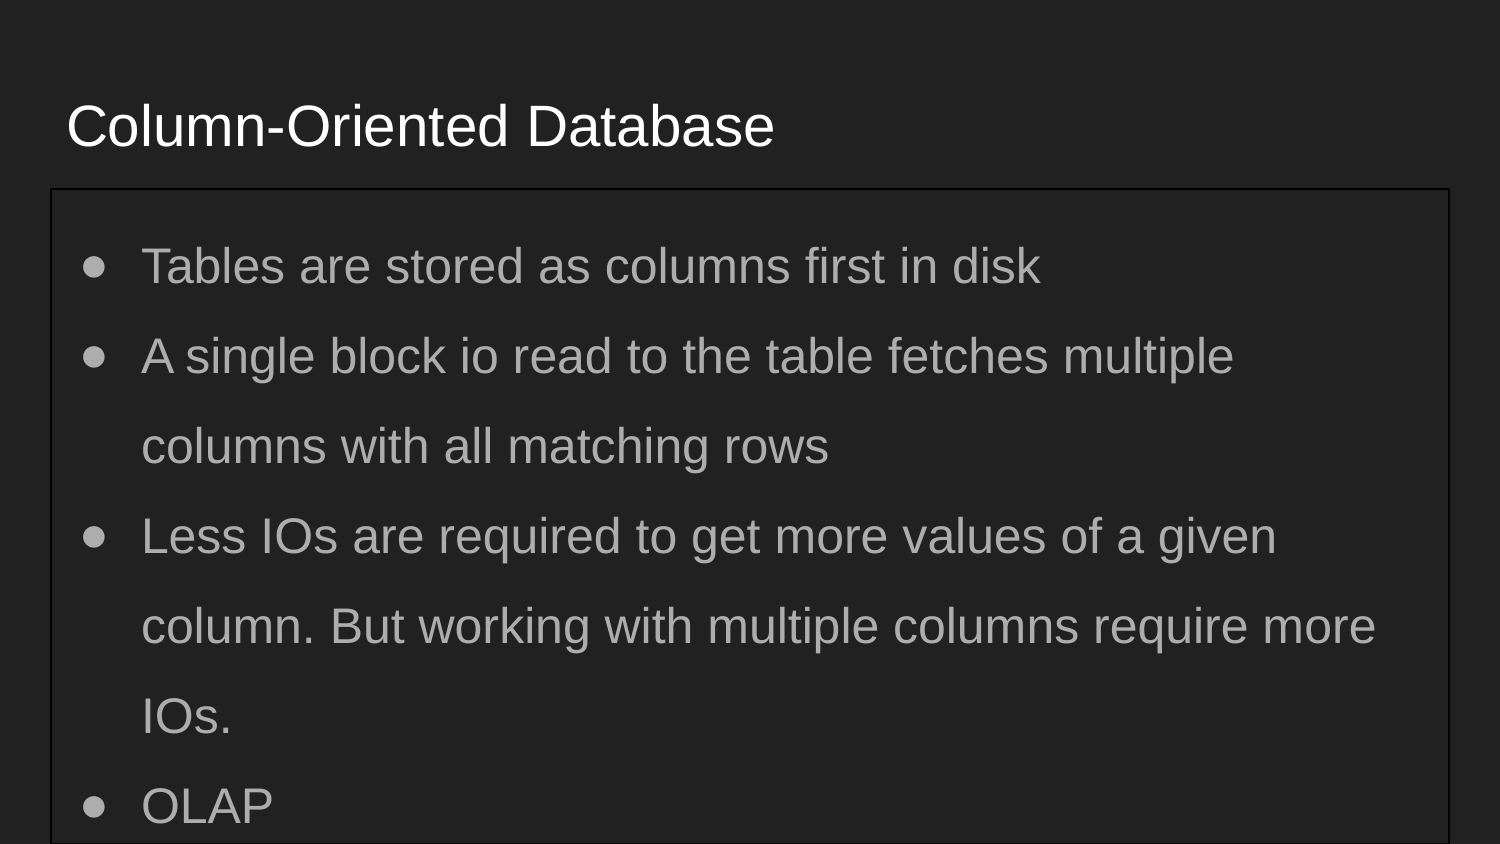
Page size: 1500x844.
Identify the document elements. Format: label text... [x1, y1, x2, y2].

title Column-Oriented Database [51, 72, 1449, 167]
list Tables are stored as columns first in disk A single block io read to the table fetches multiple columns with all matching rows Less IOs are required to get more values of a given column. But working with multiple columns require more IOs. OLAP [51, 189, 1449, 844]
